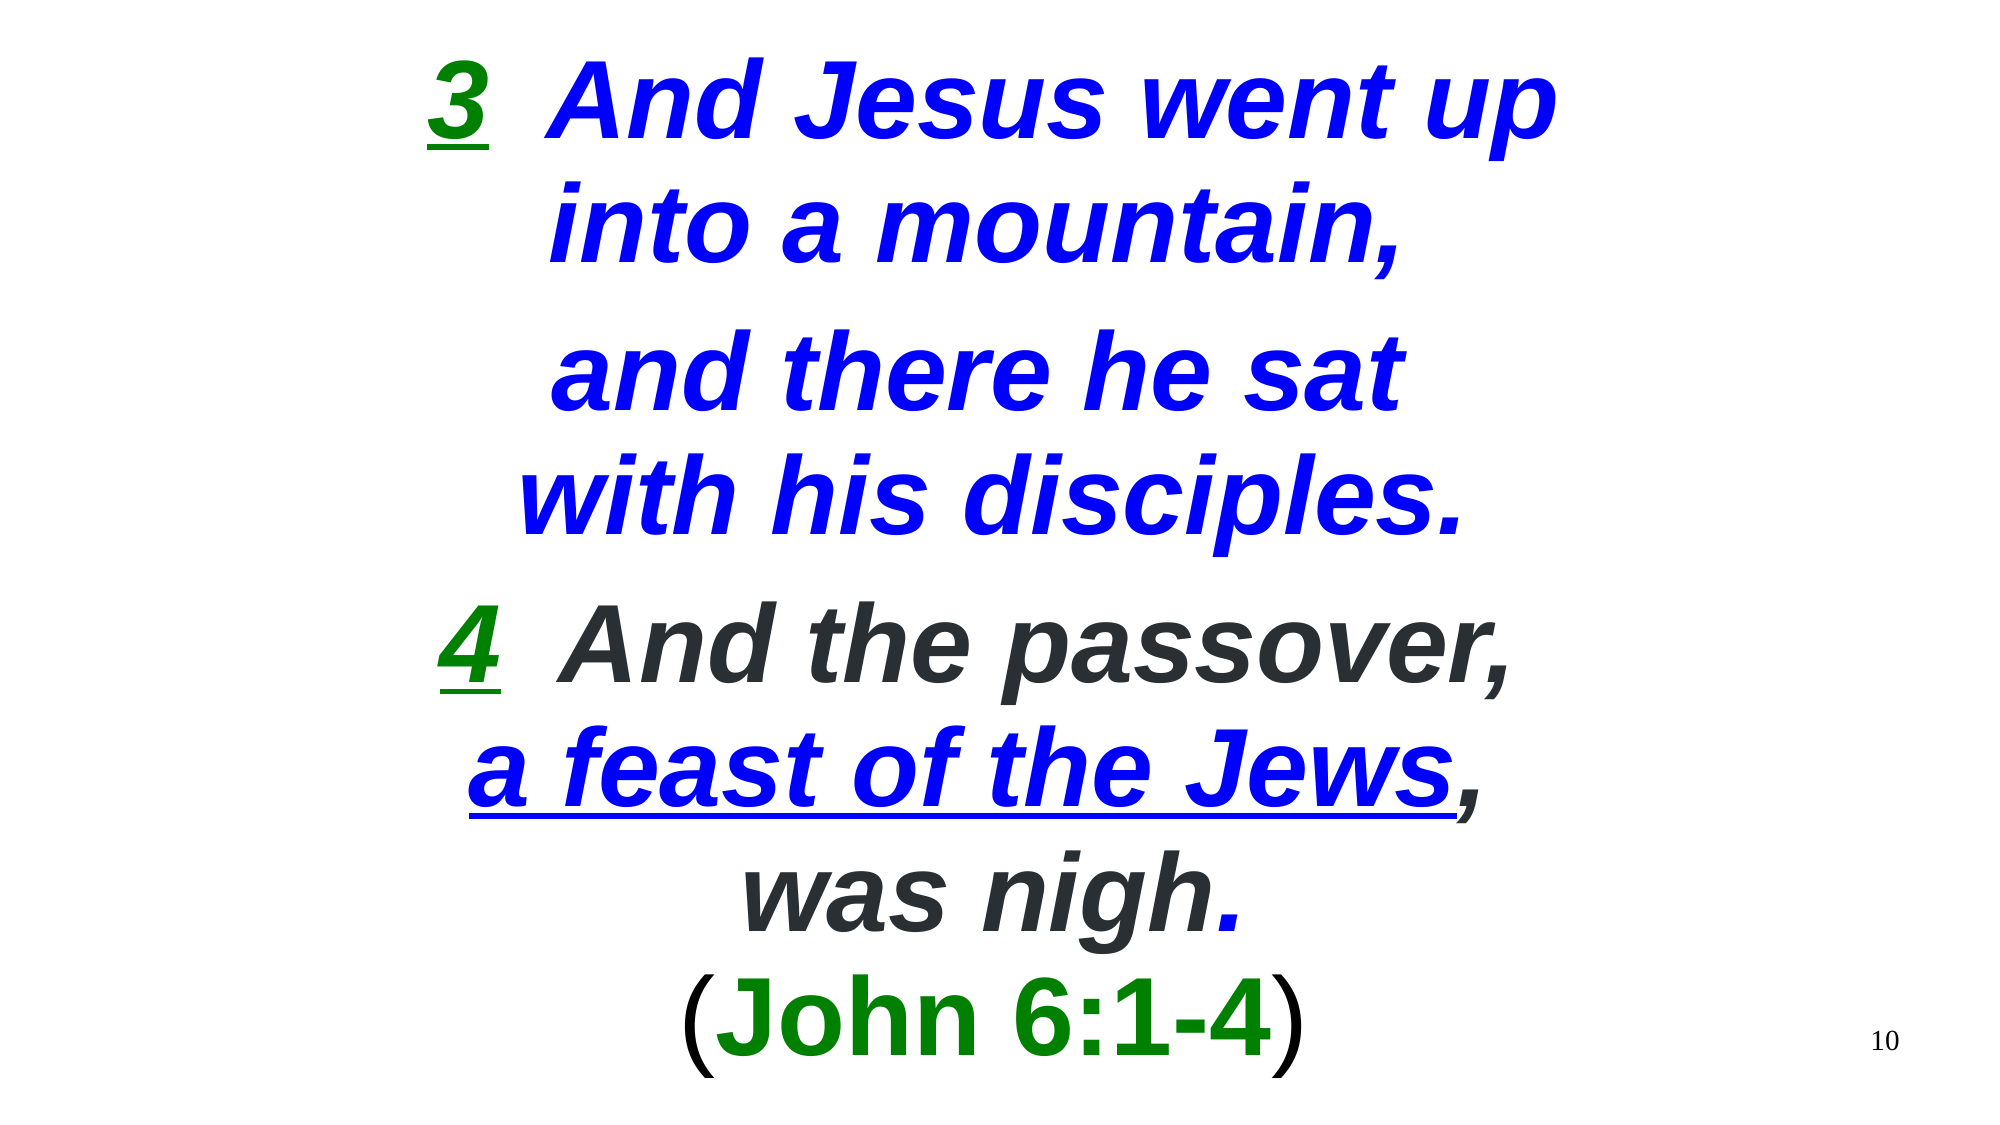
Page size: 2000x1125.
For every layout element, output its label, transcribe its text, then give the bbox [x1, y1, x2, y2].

list 3 And Jesus went up into a mountain, and there he sat with his disciples. 4 And the passover, a feast of the Jews, was nigh. (John 6:1-4) [37, 37, 1951, 1088]
